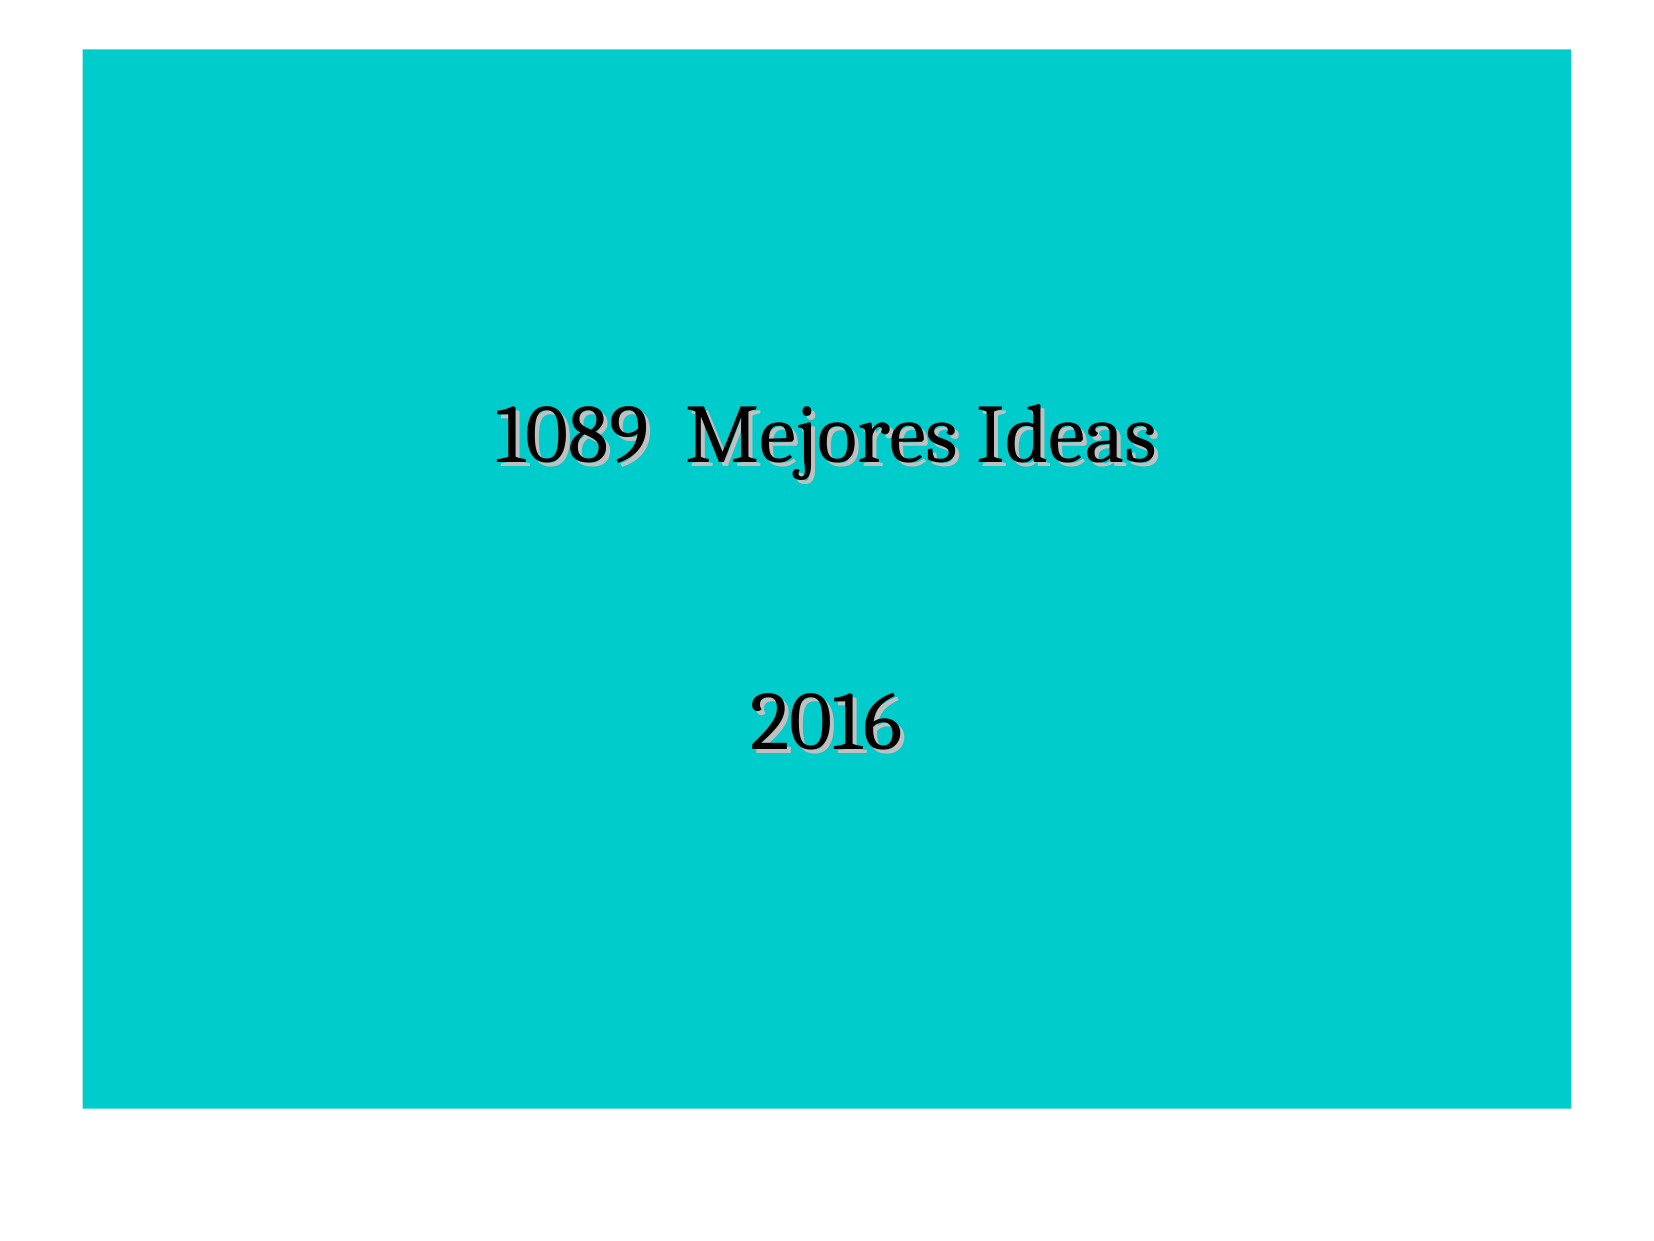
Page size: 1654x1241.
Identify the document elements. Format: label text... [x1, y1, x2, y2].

subtitle 1089 Mejores Ideas 2016 [82, 49, 1571, 1109]
